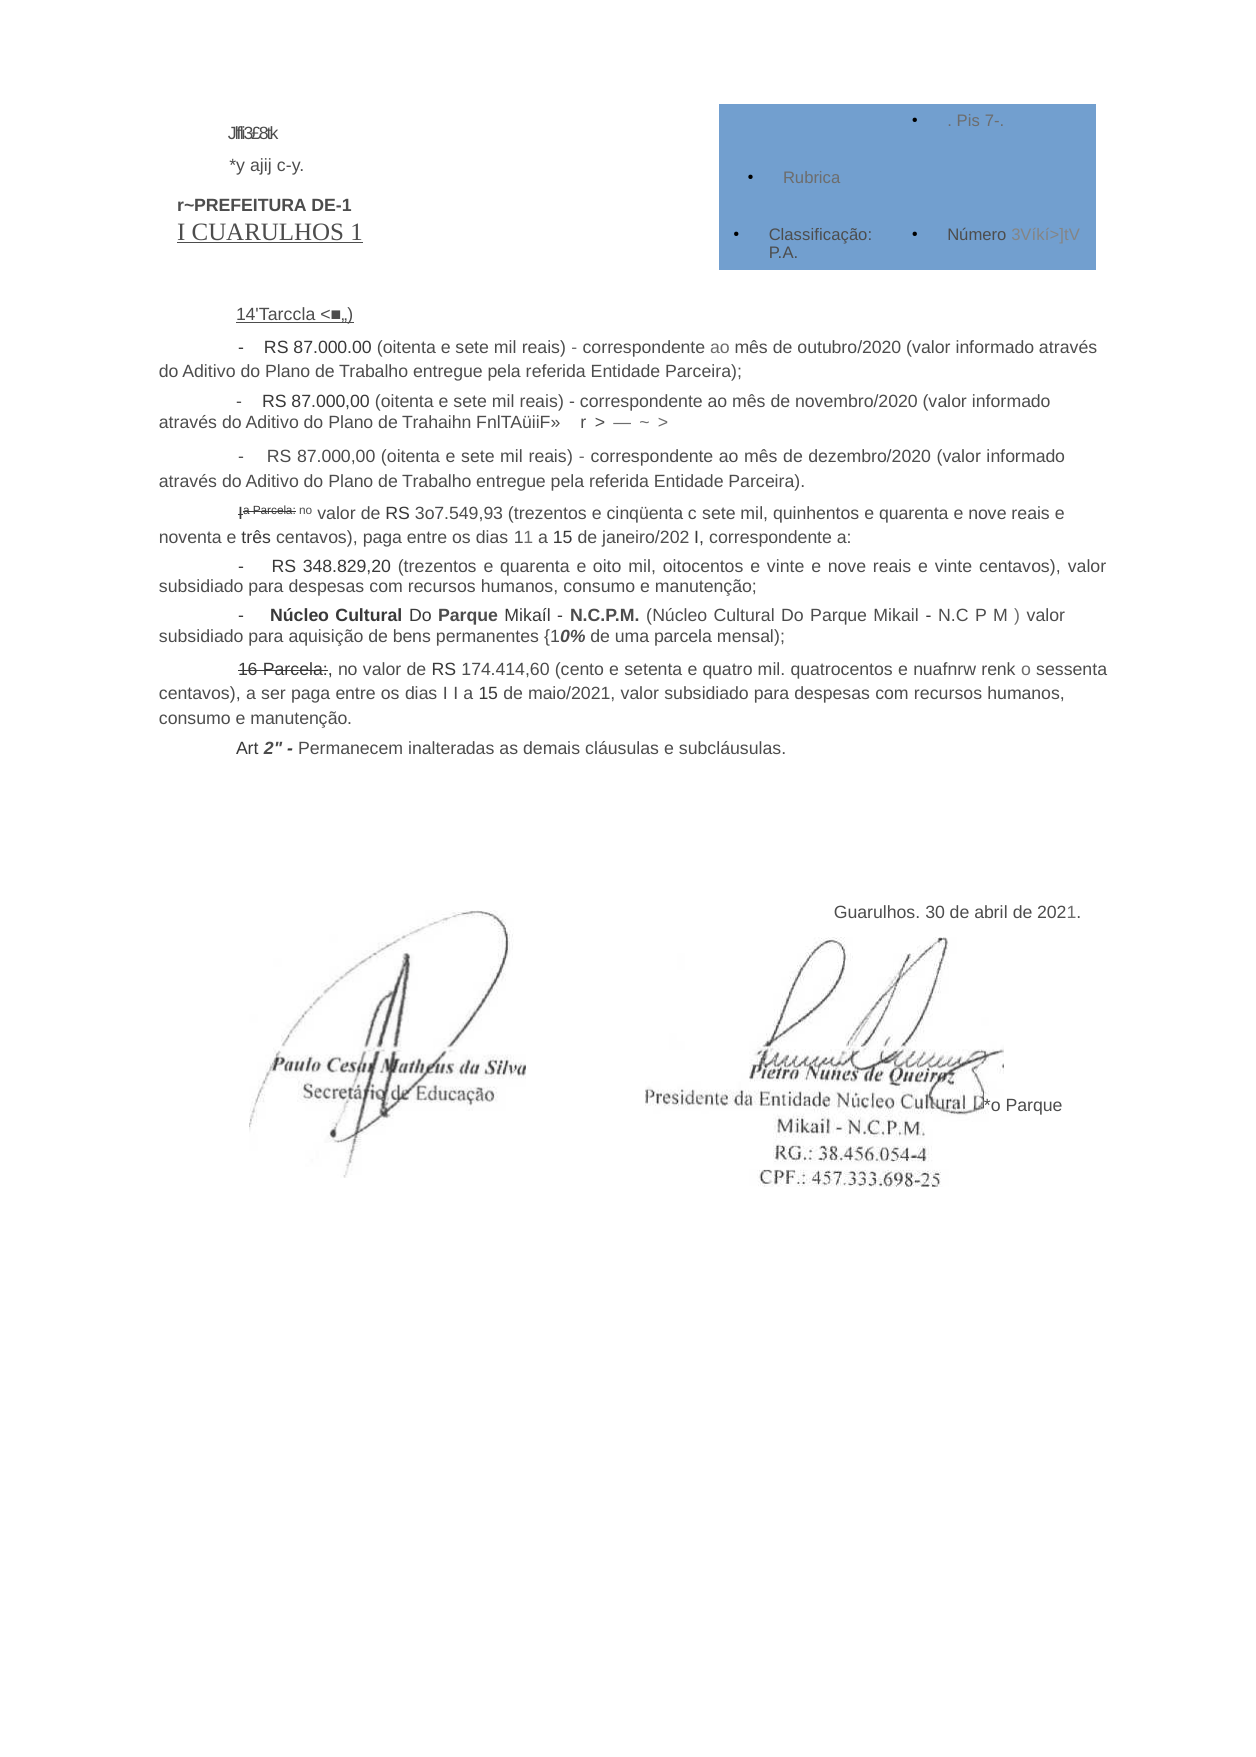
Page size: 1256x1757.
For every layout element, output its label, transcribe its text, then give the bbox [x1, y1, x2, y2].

text_box *y ajij c-y. [229, 153, 370, 194]
text_box r~PREFEITURA DE-1 I CUARULHOS 1 [177, 194, 417, 244]
table_header . Pis 7-. [897, 104, 1096, 161]
table_cell Classificação: P.A. [719, 218, 897, 270]
text_box Guarulhos. 30 de abril de 2021. [834, 901, 1105, 925]
text_box *o Parque [984, 1094, 1064, 1116]
table_cell [897, 161, 1096, 218]
table_cell Rubrica [719, 161, 897, 218]
text_box 14'Tarccla <■„) - RS 87.000.00 (oitenta e sete mil reais) - correspondente ao mês de outubro/2020 (valor informado através do Aditivo do Plano de Trabalho entregue pela referida Entidade Parceira); - RS 87.000,00 (oitenta e sete mil reais) - correspondente ao mês de novembro/2020 (valor informado através do Aditivo do Plano de Trahaihn FnlTAüiiF» r>—~> - RS 87.000,00 (oitenta e sete mil reais) - correspondente ao mês de dezembro/2020 (valor informado através do Aditivo do Plano de Trabalho entregue pela referida Entidade Parceira). Ia Parcela: no valor de RS 3o7.549,93 (trezentos e cinqüenta c sete mil, quinhentos e quarenta e nove reais e noventa e três centavos), paga entre os dias 11 a 15 de janeiro/202 I, correspondente a: - RS 348.829,20 (trezentos e quarenta e oito mil, oitocentos e vinte e nove reais e vinte centavos), valor subsidiado para despesas com recursos humanos, consumo e manutenção; - Núcleo Cultural Do Parque Mikaíl - N.C.P.M. (Núcleo Cultural Do Parque Mikail - N.C P M ) valor subsidiado para aquisição de bens permanentes {10% de uma parcela mensal); 16 Parcela:, no valor de RS 174.414,60 (cento e setenta e quatro mil. quatrocentos e nuafnrw renk o sessenta centavos), a ser paga entre os dias I I a 15 de maio/2021, valor subsidiado para despesas com recursos humanos, consumo e manutenção. Art 2" - Permanecem inalteradas as demais cláusulas e subcláusulas. [159, 303, 1107, 842]
picture [249, 910, 526, 1178]
table_header [719, 104, 897, 161]
text_box Jlfli3£8tk [228, 122, 368, 155]
picture [645, 937, 1004, 1187]
table_cell Número 3Víkí>]tV [897, 218, 1096, 270]
